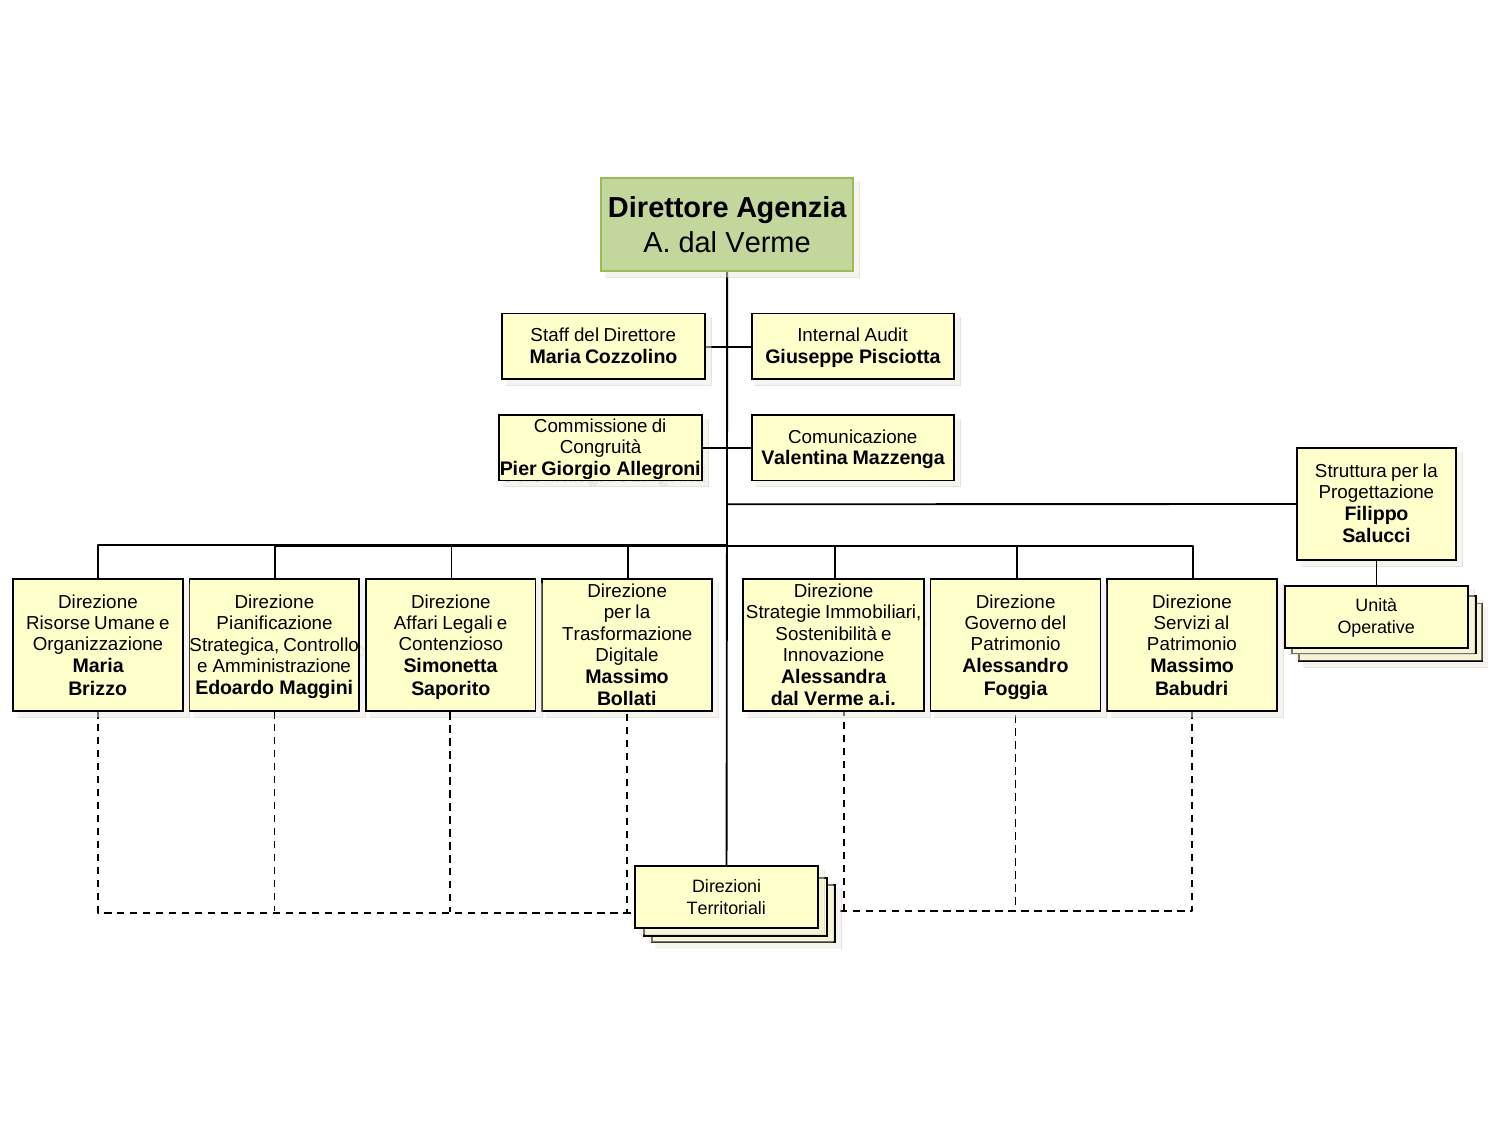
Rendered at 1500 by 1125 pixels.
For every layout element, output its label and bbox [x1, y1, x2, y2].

picture [11, 176, 1489, 949]
